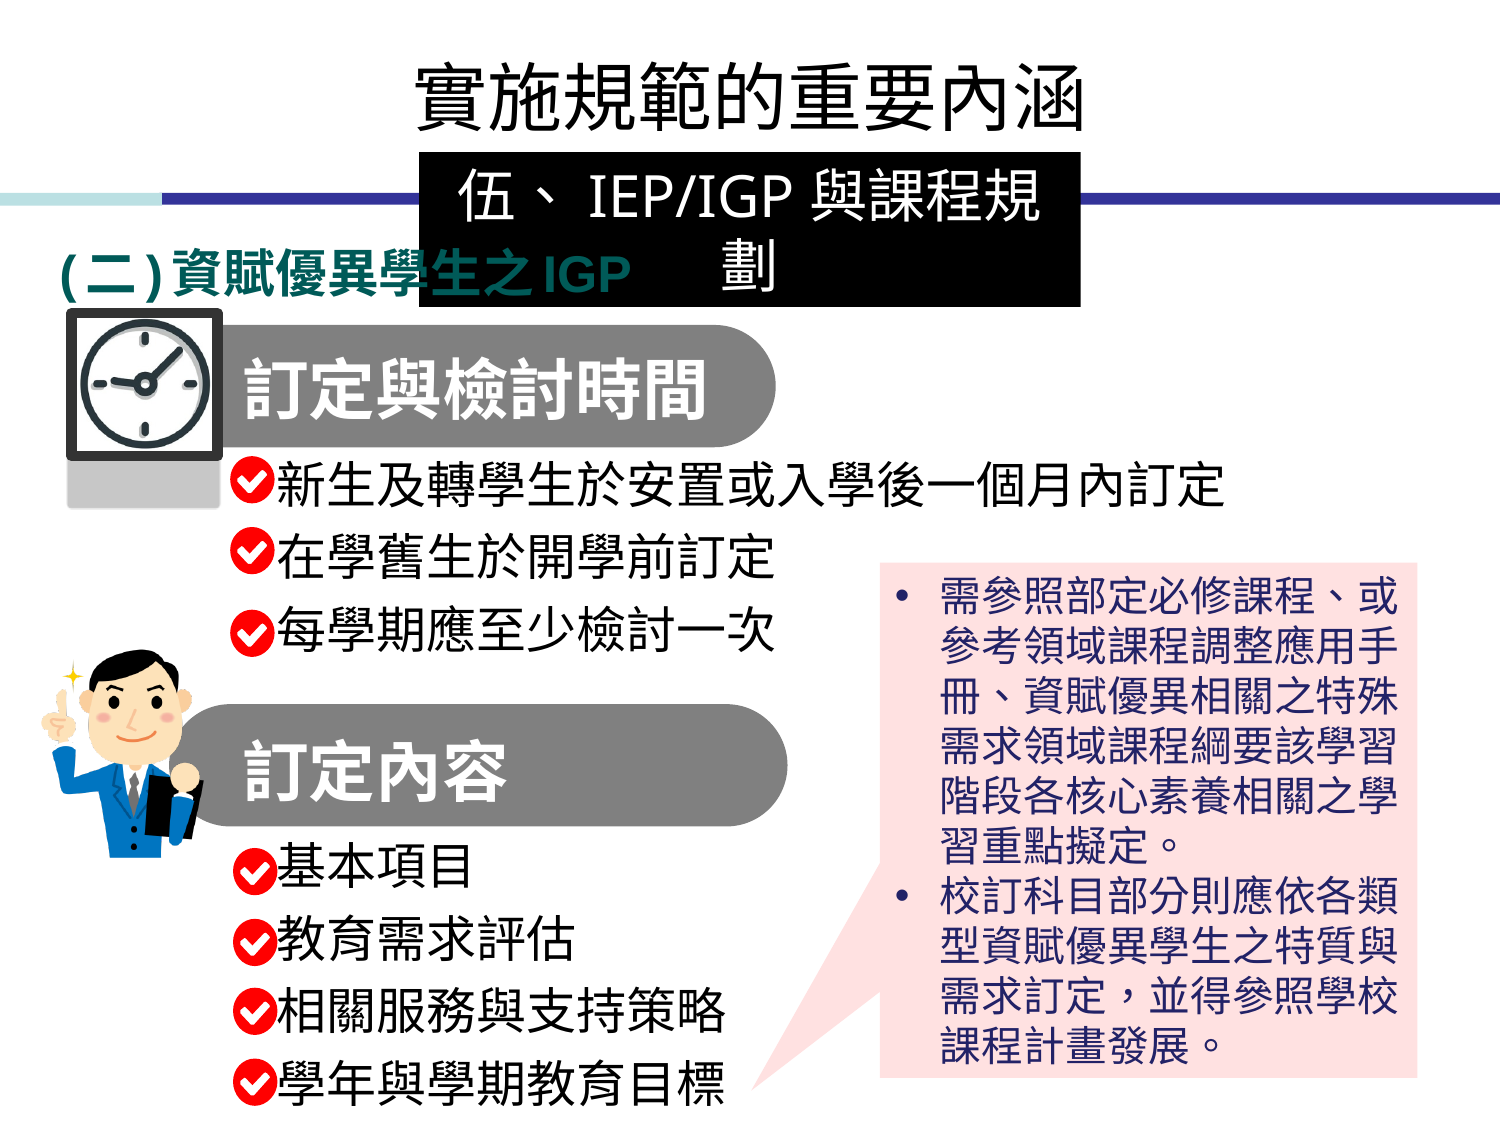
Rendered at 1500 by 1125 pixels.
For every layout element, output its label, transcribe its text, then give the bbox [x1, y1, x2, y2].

picture [41, 649, 204, 858]
text_box [230, 527, 275, 575]
text_box 伍、IEP/IGP與課程規劃 [419, 152, 1081, 232]
text_box [233, 1063, 242, 1102]
text_box [230, 609, 275, 657]
text_box [0, 192, 419, 206]
text_box [1081, 192, 1500, 205]
text_box 訂定與檢討時間 新生及轉學生於安置或入學後一個月內訂定 在學舊生於開學前訂定 每學期應至少檢討一次 [242, 348, 1406, 659]
text_box 實施規範的重要內涵 [0, 42, 1500, 148]
text_box (二)資賦優異學生之IGP [44, 232, 1278, 310]
text_box [233, 923, 242, 962]
text_box [233, 852, 242, 891]
text_box [204, 706, 773, 825]
text_box [233, 992, 242, 1031]
text_box [230, 456, 275, 504]
text_box 需參照部定必修課程、或參考領域課程調整應用手冊、資賦優異相關之特殊需求領域課程綱要該學習階段各核心素養相關之學習重點擬定。 校訂科目部分則應依各類型資賦優異學生之特質與需求訂定，並得參照學校課程計畫發展。 [751, 562, 1418, 1091]
text_box 訂定內容 基本項目 教育需求評估 相關服務與支持策略 學年與學期教育目標 [242, 729, 1500, 1125]
picture [76, 318, 213, 451]
text_box [223, 327, 760, 446]
